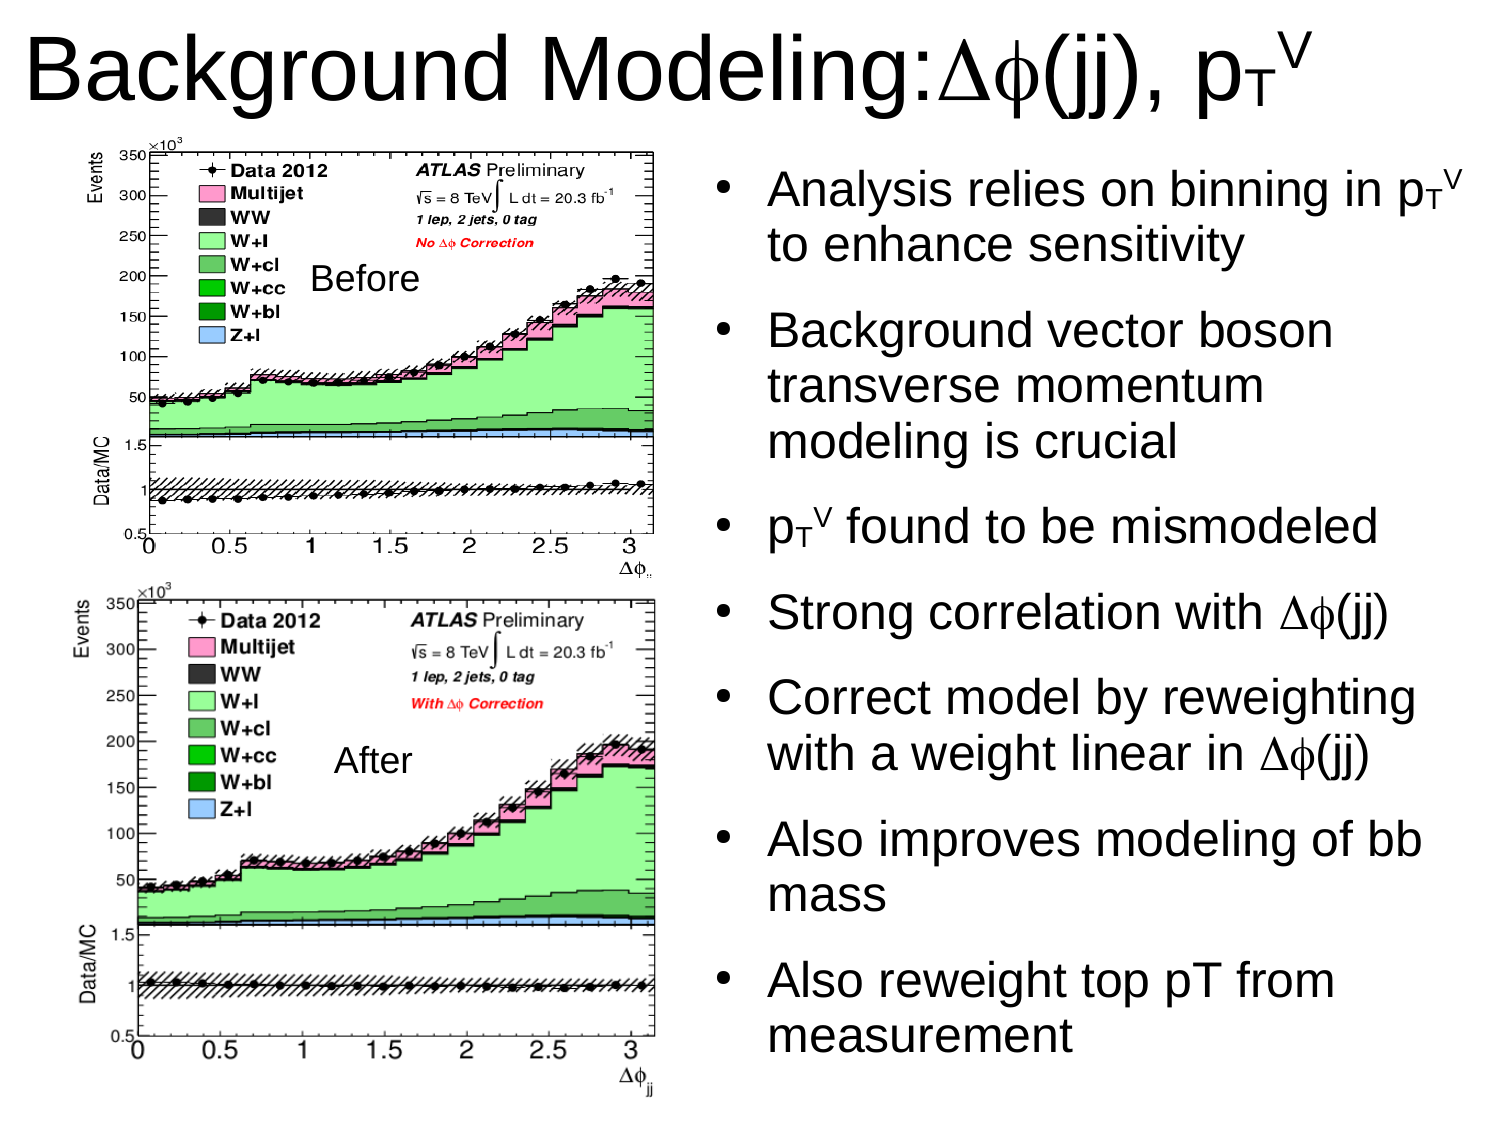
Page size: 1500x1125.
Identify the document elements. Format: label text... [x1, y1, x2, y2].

text_box Before [295, 250, 508, 308]
list Analysis relies on binning in pTV to enhance sensitivity Background vector boson transverse momentum modeling is crucial pTV found to be mismodeled Strong correlation with Df(jj) Correct model by reweighting with a weight linear in Df(jj) Also improves modeling of bb mass Also reweight top pT from measurement [696, 160, 1471, 1111]
text_box After [318, 732, 556, 790]
picture [70, 129, 675, 1105]
title Background Modeling:Df(jj), pTV [23, 0, 1500, 140]
